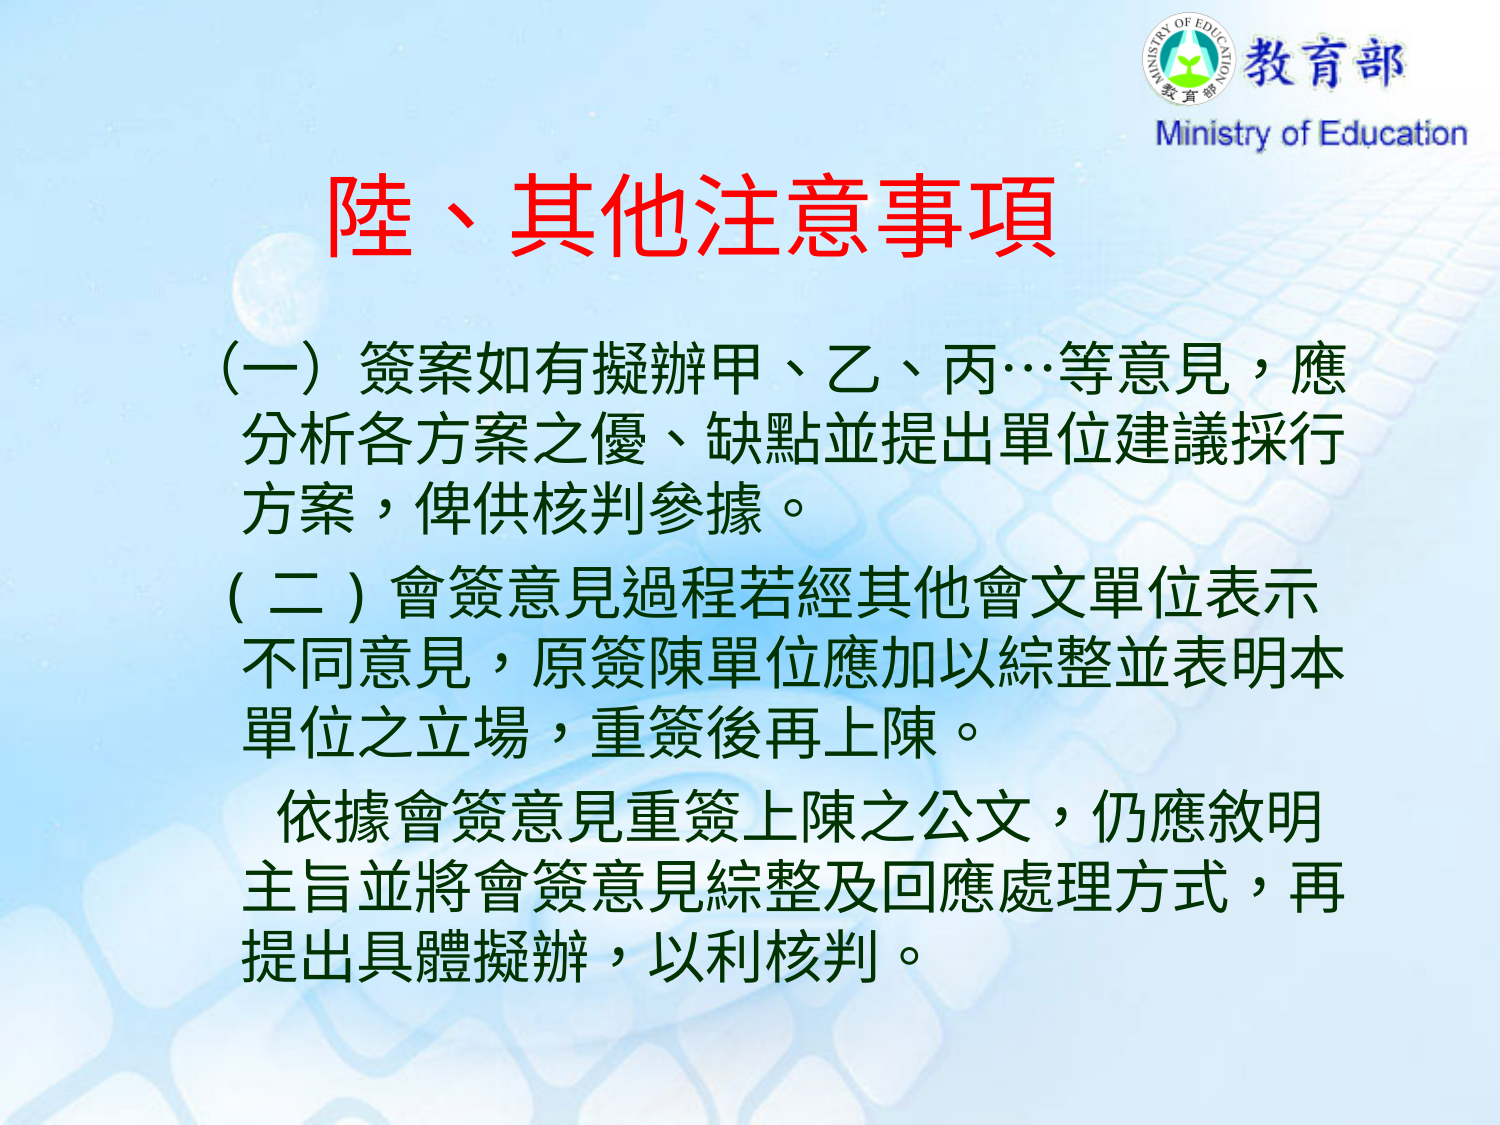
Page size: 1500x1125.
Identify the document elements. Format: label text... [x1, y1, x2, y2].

text_box 陸、其他注意事項 [65, 137, 1317, 291]
list （一）簽案如有擬辦甲、乙、丙…等意見，應分析各方案之優、缺點並提出單位建議採行方案，俾供核判參據。 (二)會簽意見過程若經其他會文單位表示不同意見，原簽陳單位應加以綜整並表明本單位之立場，重簽後再上陳。 依據會簽意見重簽上陳之公文，仍應敘明主旨並將會簽意見綜整及回應處理方式，再提出具體擬辦，以利核判。 [112, 324, 1388, 1000]
